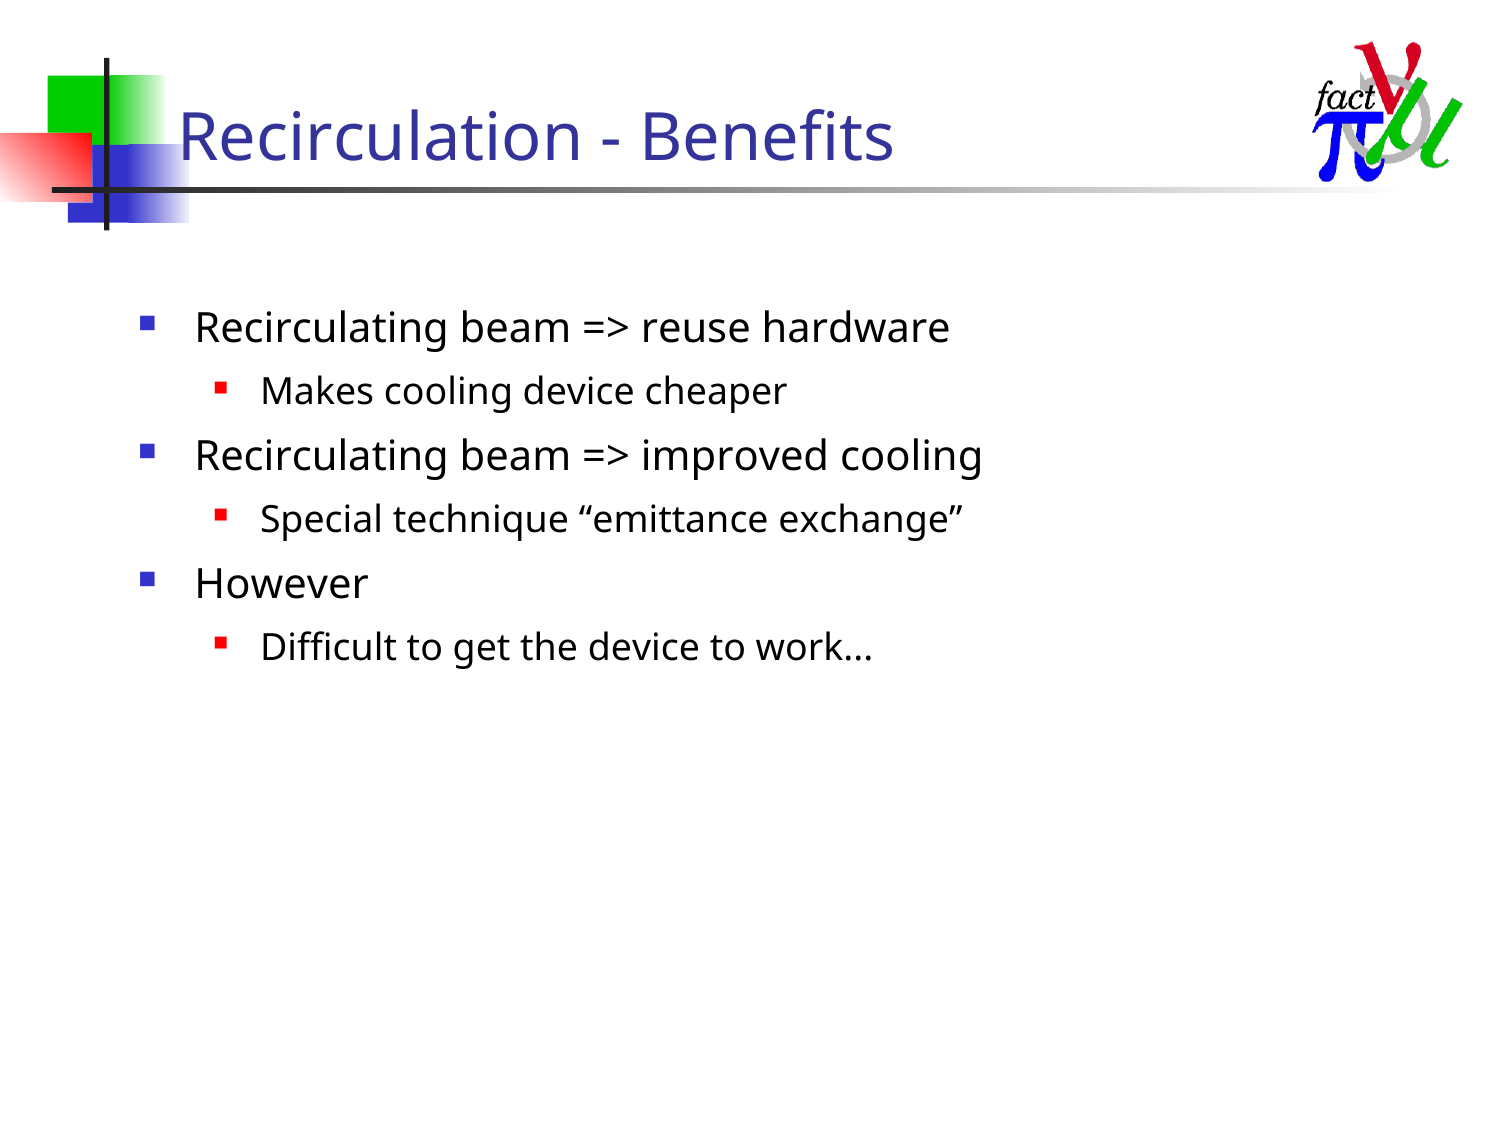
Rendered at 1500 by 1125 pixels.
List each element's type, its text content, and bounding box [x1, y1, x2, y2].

title Recirculation - Benefits [162, 0, 1441, 188]
list Recirculating beam => reuse hardware Makes cooling device cheaper Recirculating beam => improved cooling Special technique “emittance exchange” However Difficult to get the device to work... [123, 290, 1487, 679]
picture [1441, 41, 1463, 188]
